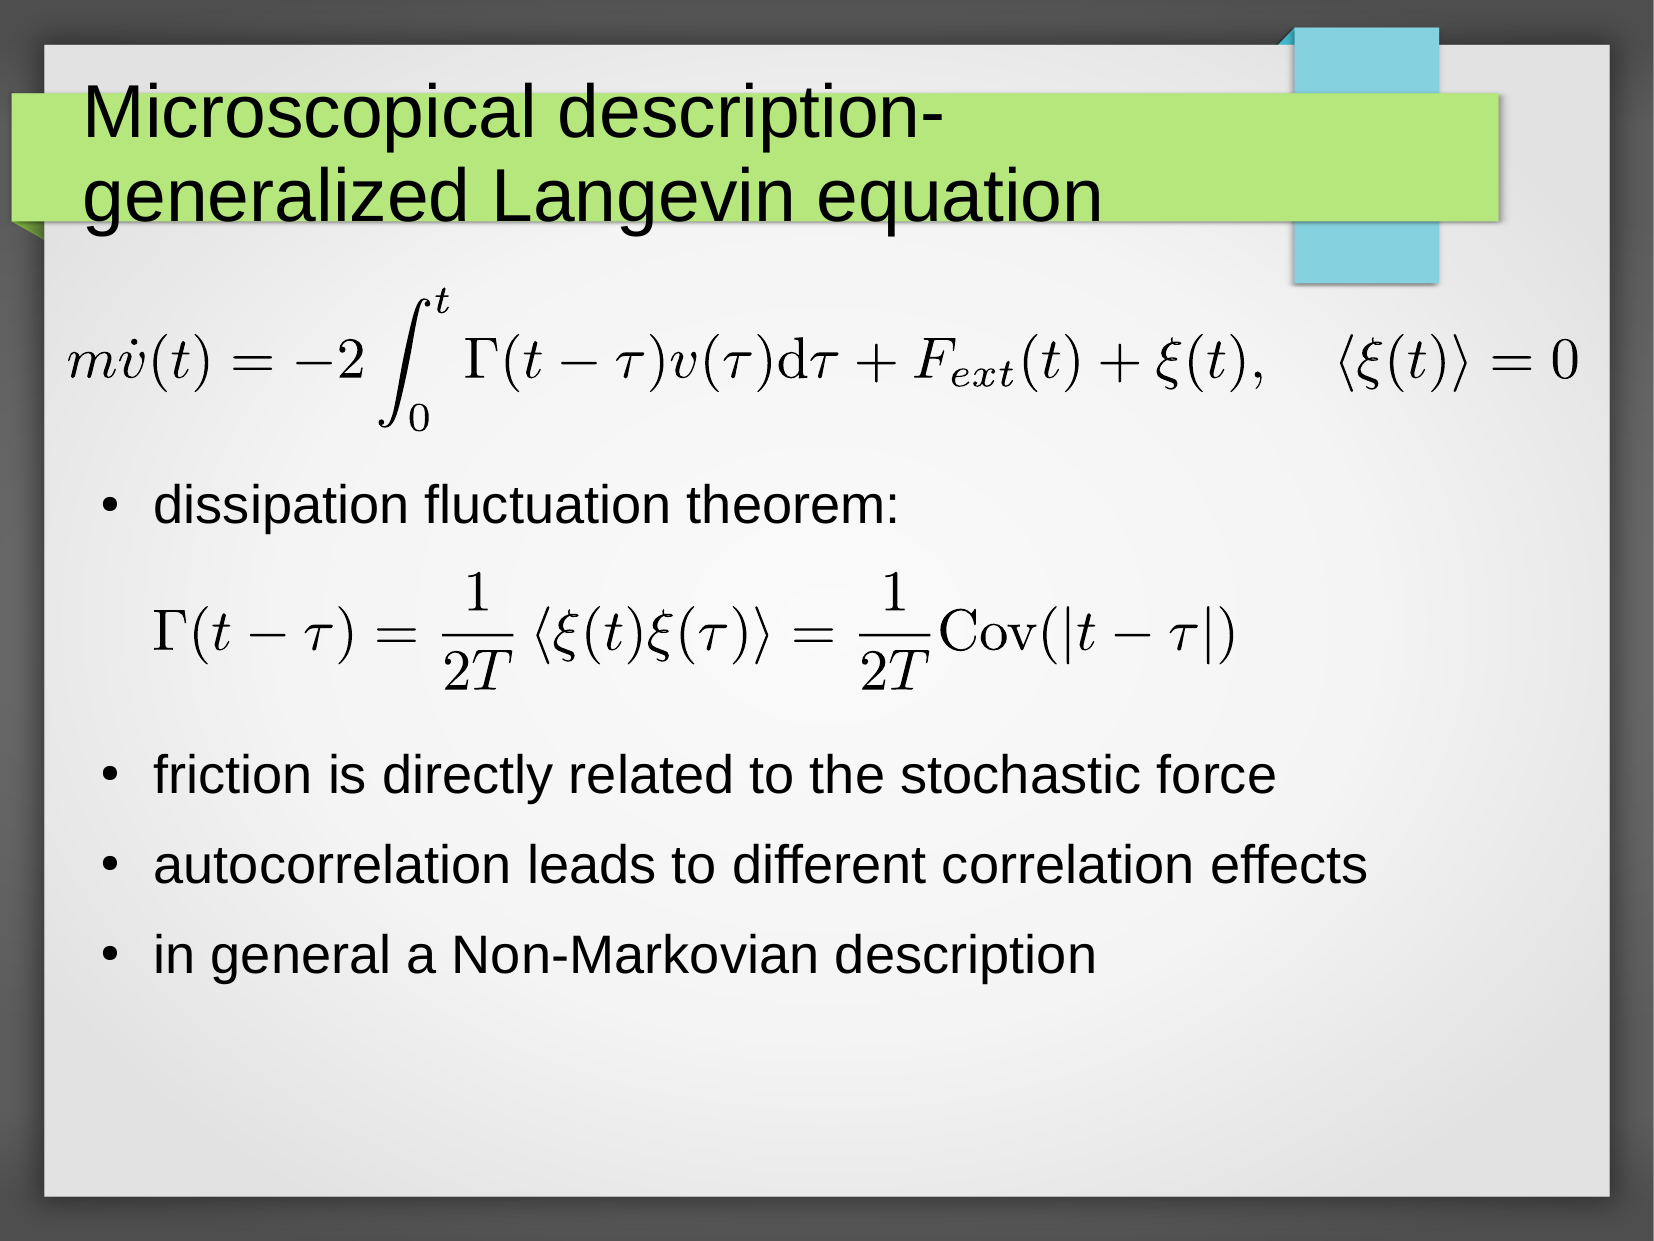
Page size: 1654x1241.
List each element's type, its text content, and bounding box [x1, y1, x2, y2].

title Microscopical description- generalized Langevin equation [82, 69, 1264, 238]
text_box [152, 571, 1239, 690]
list dissipation fluctuation theorem: friction is directly related to the stochastic force autocorrelation leads to different correlation effects in general a Non-Markovian description [82, 431, 1571, 1015]
picture [0, 0, 1654, 1241]
text_box [66, 287, 1580, 432]
